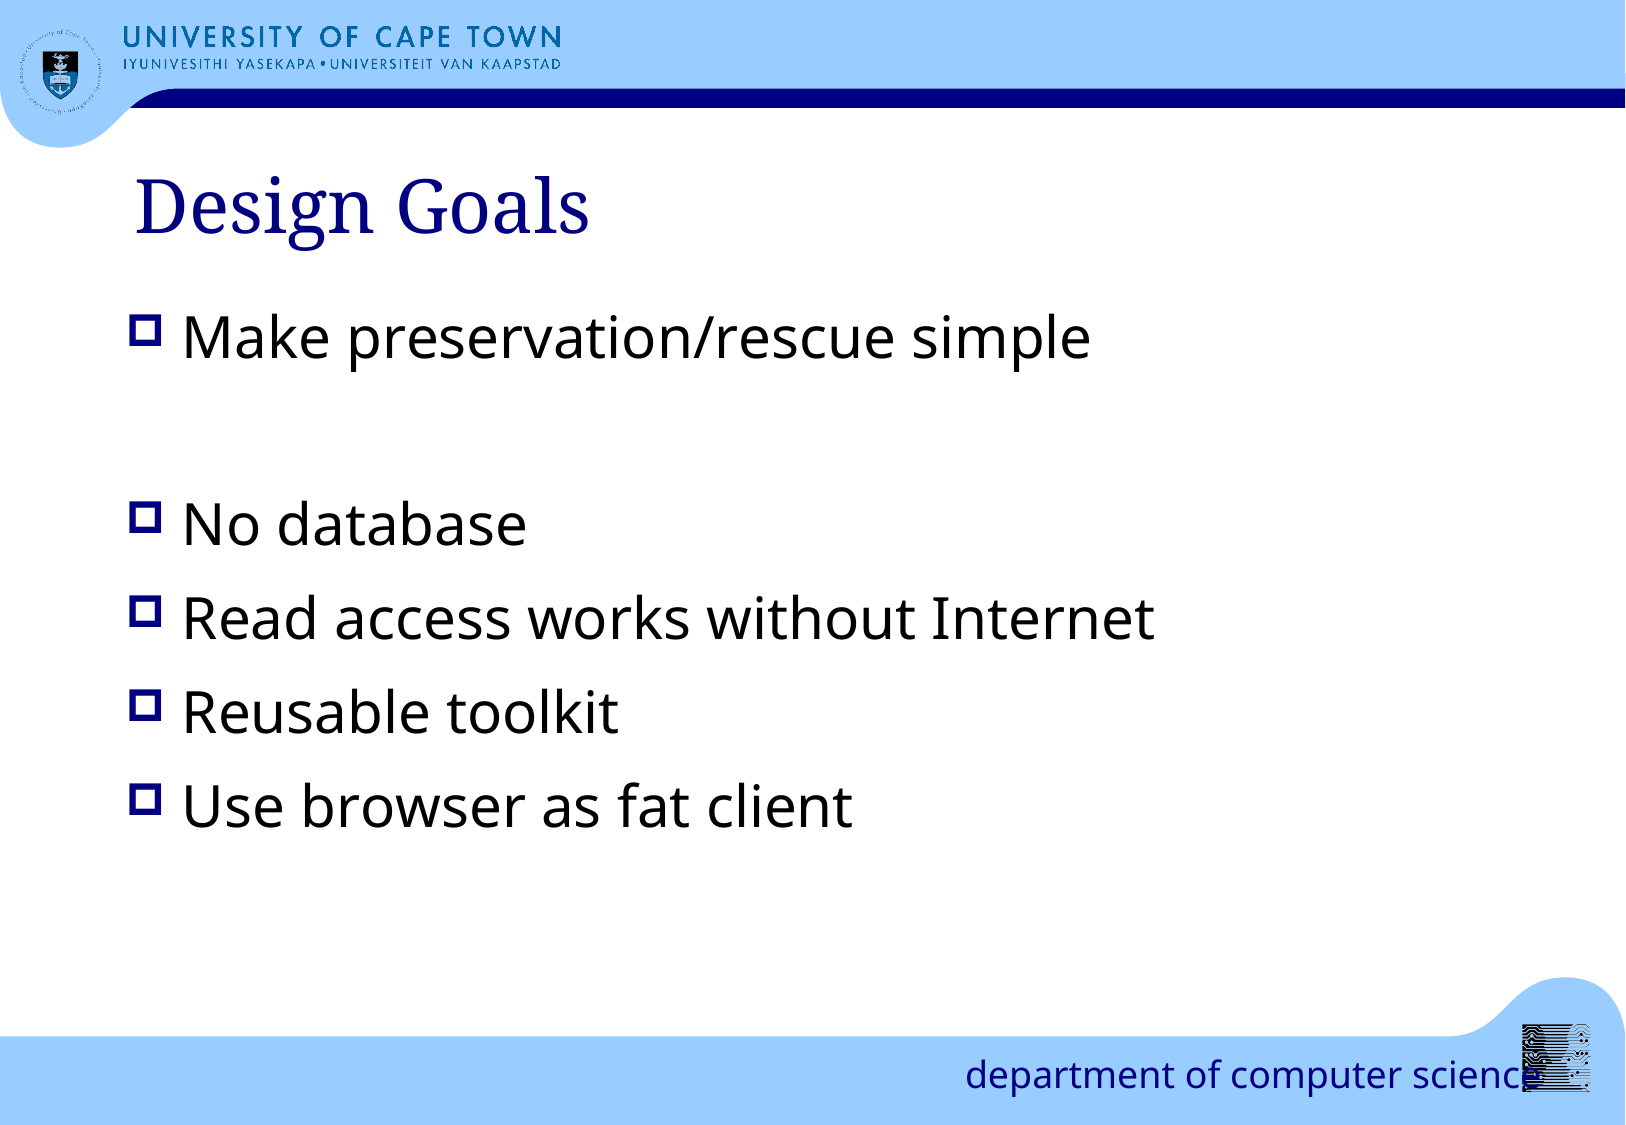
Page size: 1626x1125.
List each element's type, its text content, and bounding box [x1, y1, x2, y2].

picture [120, 23, 563, 71]
picture [0, 18, 114, 126]
title Design Goals [134, 140, 1571, 268]
picture [1522, 1024, 1591, 1092]
list Make preservation/rescue simple No database Read access works without Internet Reusable toolkit Use browser as fat client [125, 296, 1570, 949]
picture [1526, 1070, 1536, 1076]
